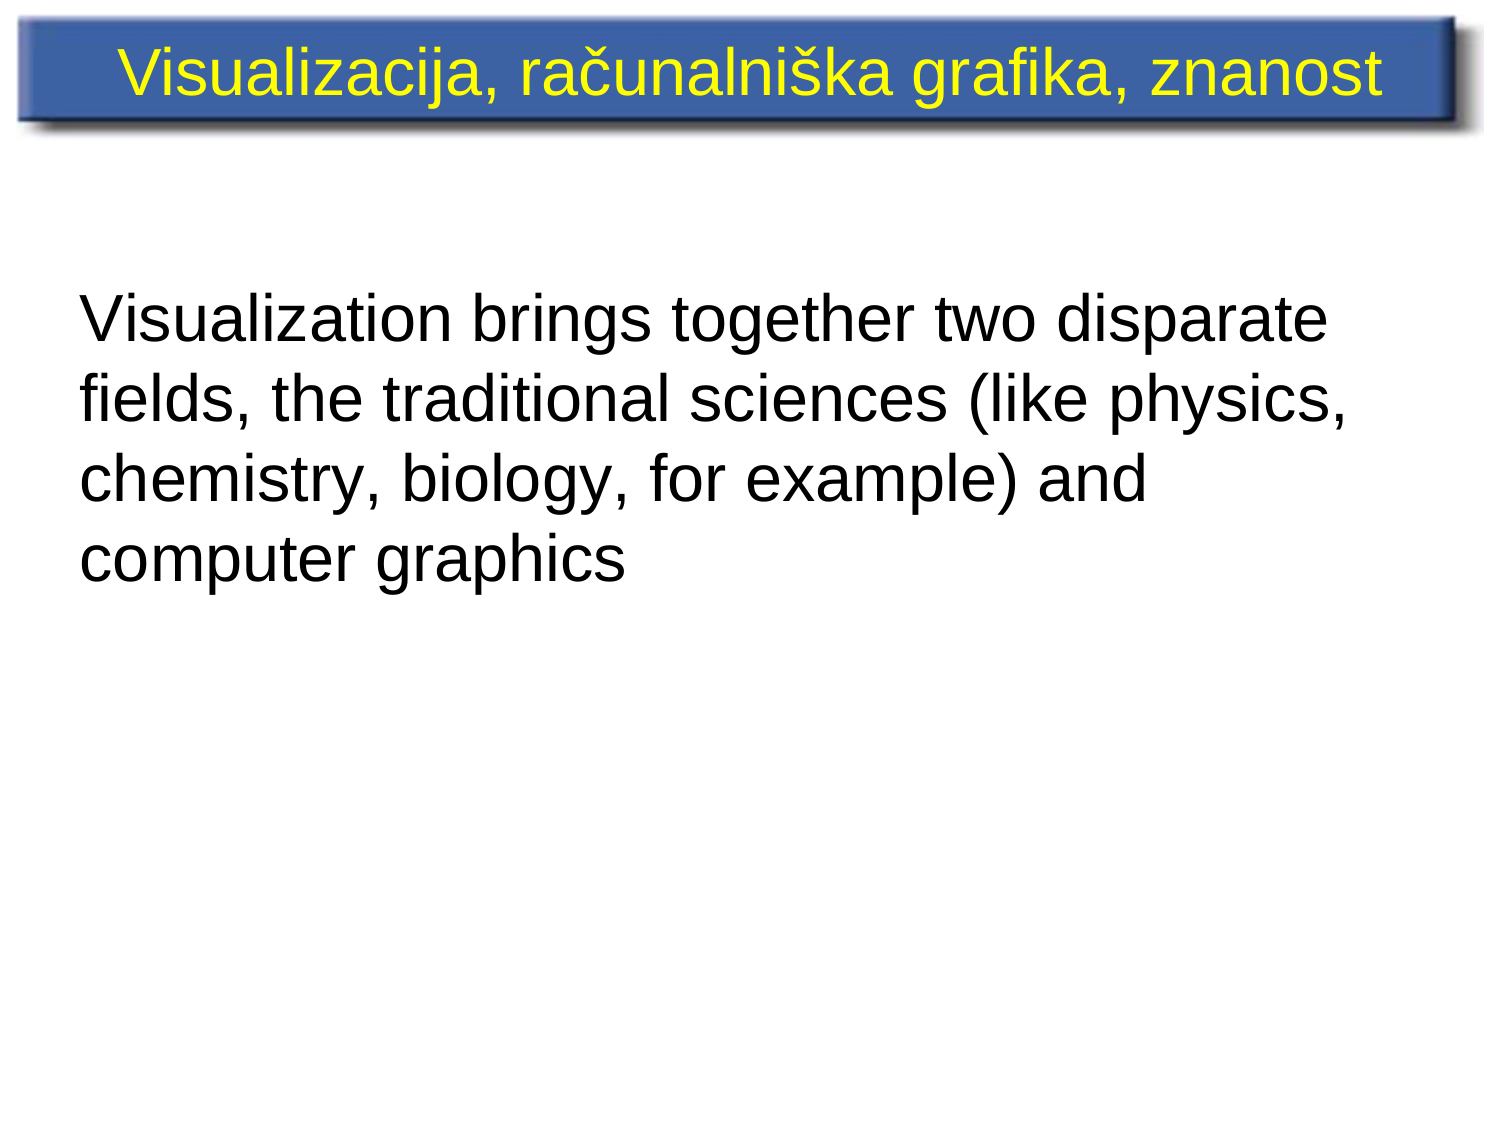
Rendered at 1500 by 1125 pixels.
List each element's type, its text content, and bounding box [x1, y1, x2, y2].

text_box Visualization brings together two disparate fields, the traditional sciences (like physics, chemistry, biology, for example) and computer graphics [64, 267, 1424, 725]
title Visualizacija, računalniška grafika, znanost [0, 0, 1500, 138]
